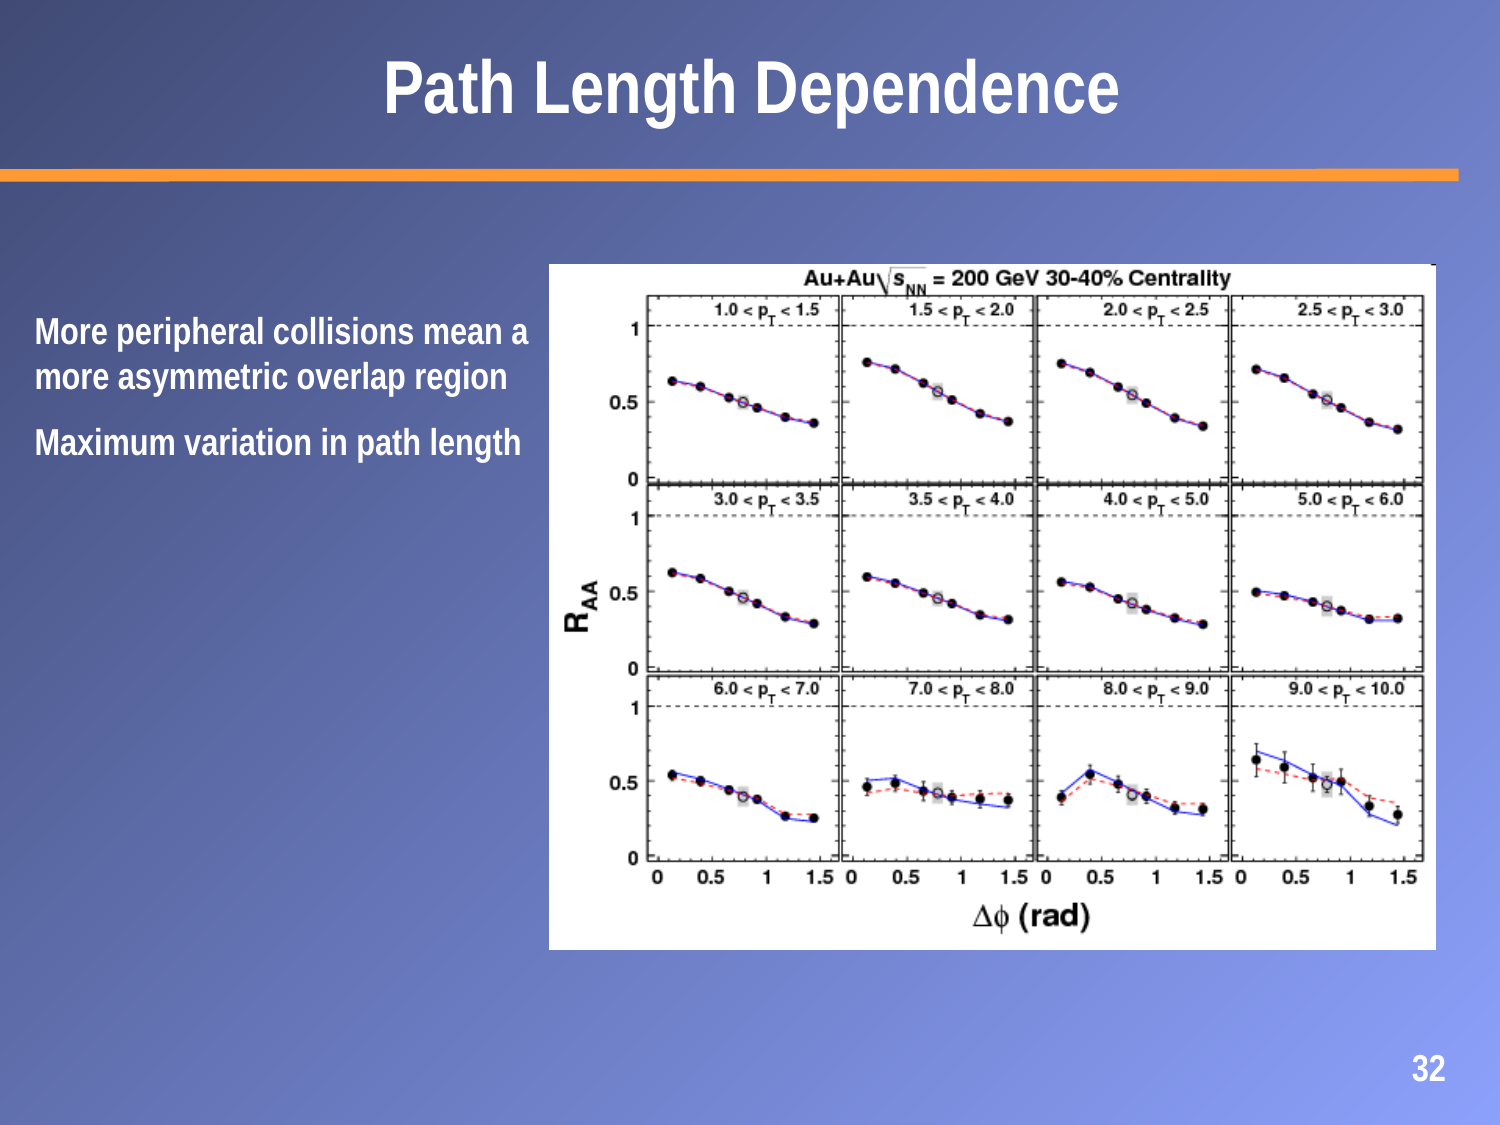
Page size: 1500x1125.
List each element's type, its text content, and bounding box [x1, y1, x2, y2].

text_box More peripheral collisions mean a more asymmetric overlap region Maximum variation in path length [19, 299, 545, 693]
picture [549, 264, 1436, 950]
title Path Length Dependence [146, 17, 1358, 179]
